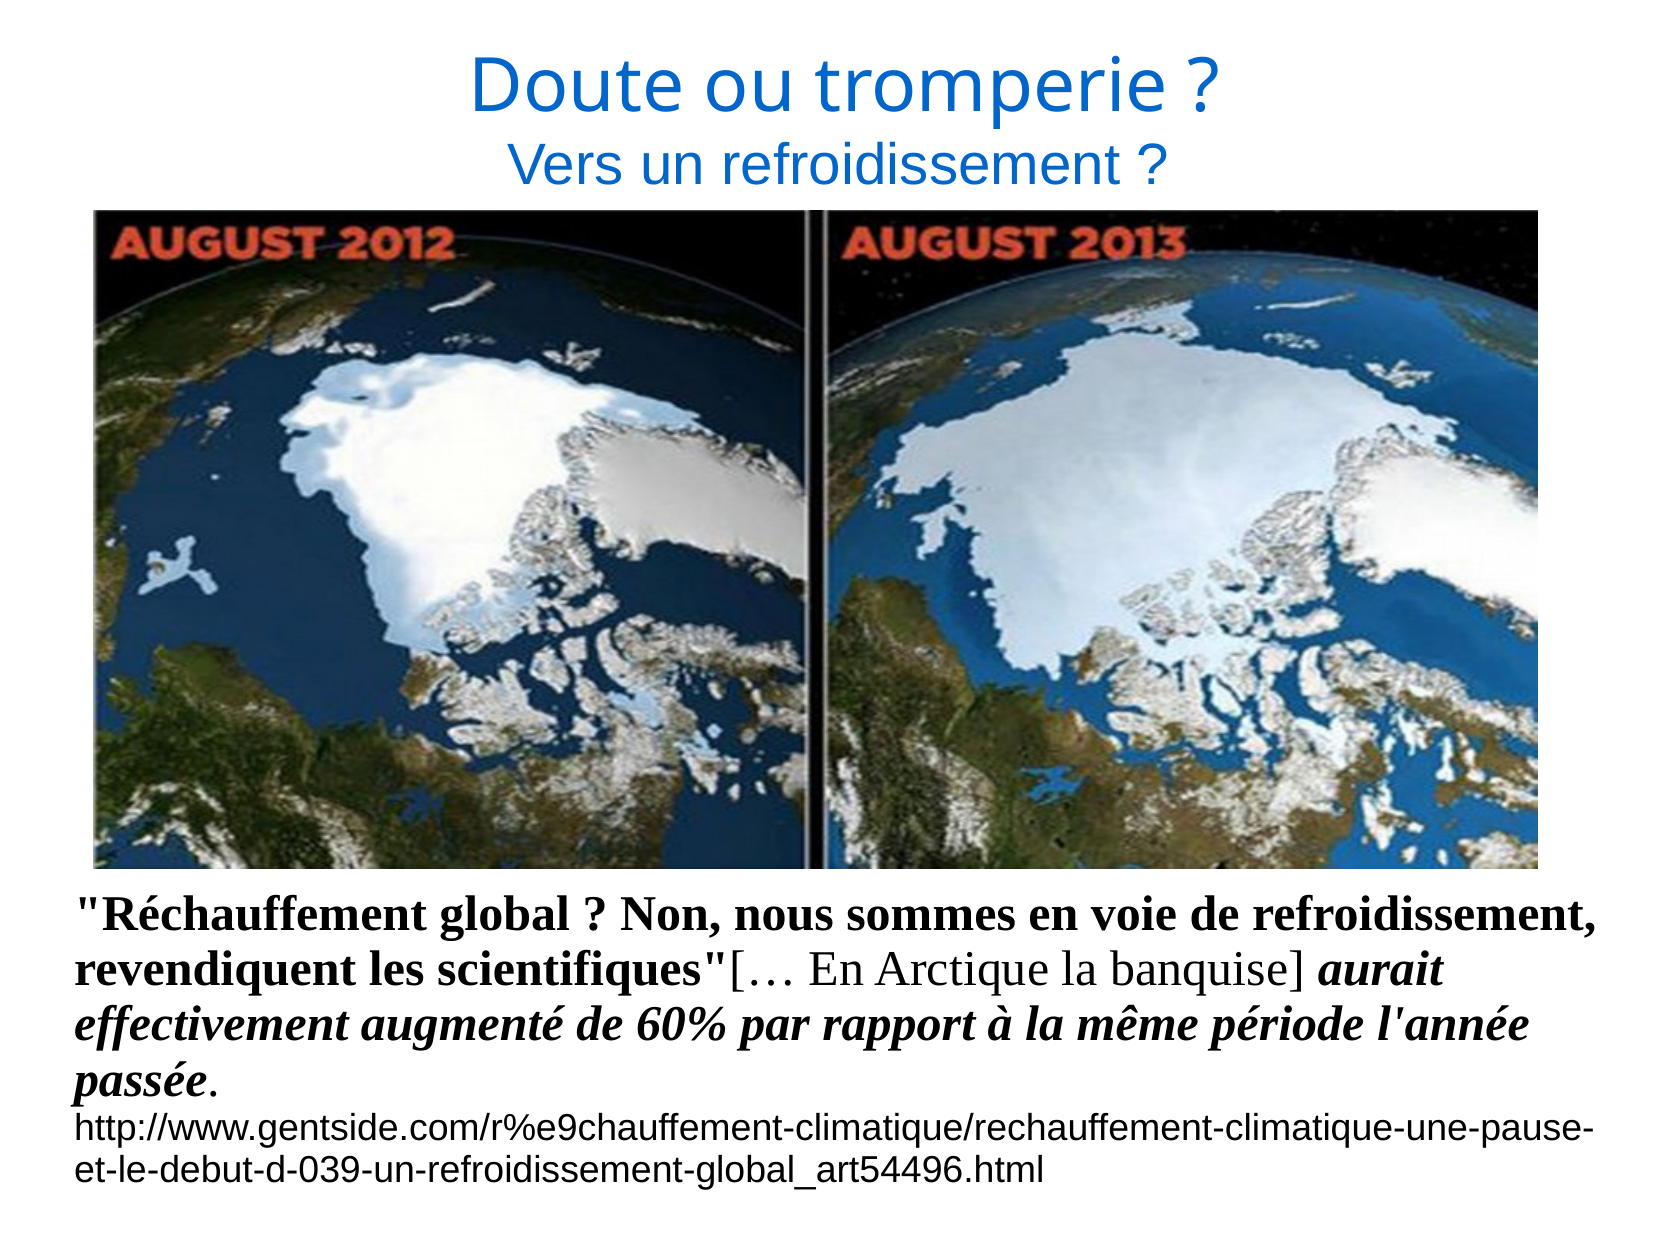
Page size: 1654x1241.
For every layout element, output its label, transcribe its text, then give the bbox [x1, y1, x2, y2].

picture [93, 219, 1538, 869]
text_box "Réchauffement global ? Non, nous sommes en voie de refroidissement, revendiquent les scientifiques"[… En Arctique la banquise] aurait effectivement augmenté de 60% par rapport à la même période l'année passée. http://www.gentside.com/r%e9chauffement-climatique/rechauffement-climatique-une-pause- et-le-debut-d-039-un-refroidissement-global_art54496.html [59, 878, 1615, 1241]
text_box Vers un refroidissement ? [88, 124, 1589, 219]
text_box Doute ou tromperie ? [94, 23, 1595, 126]
